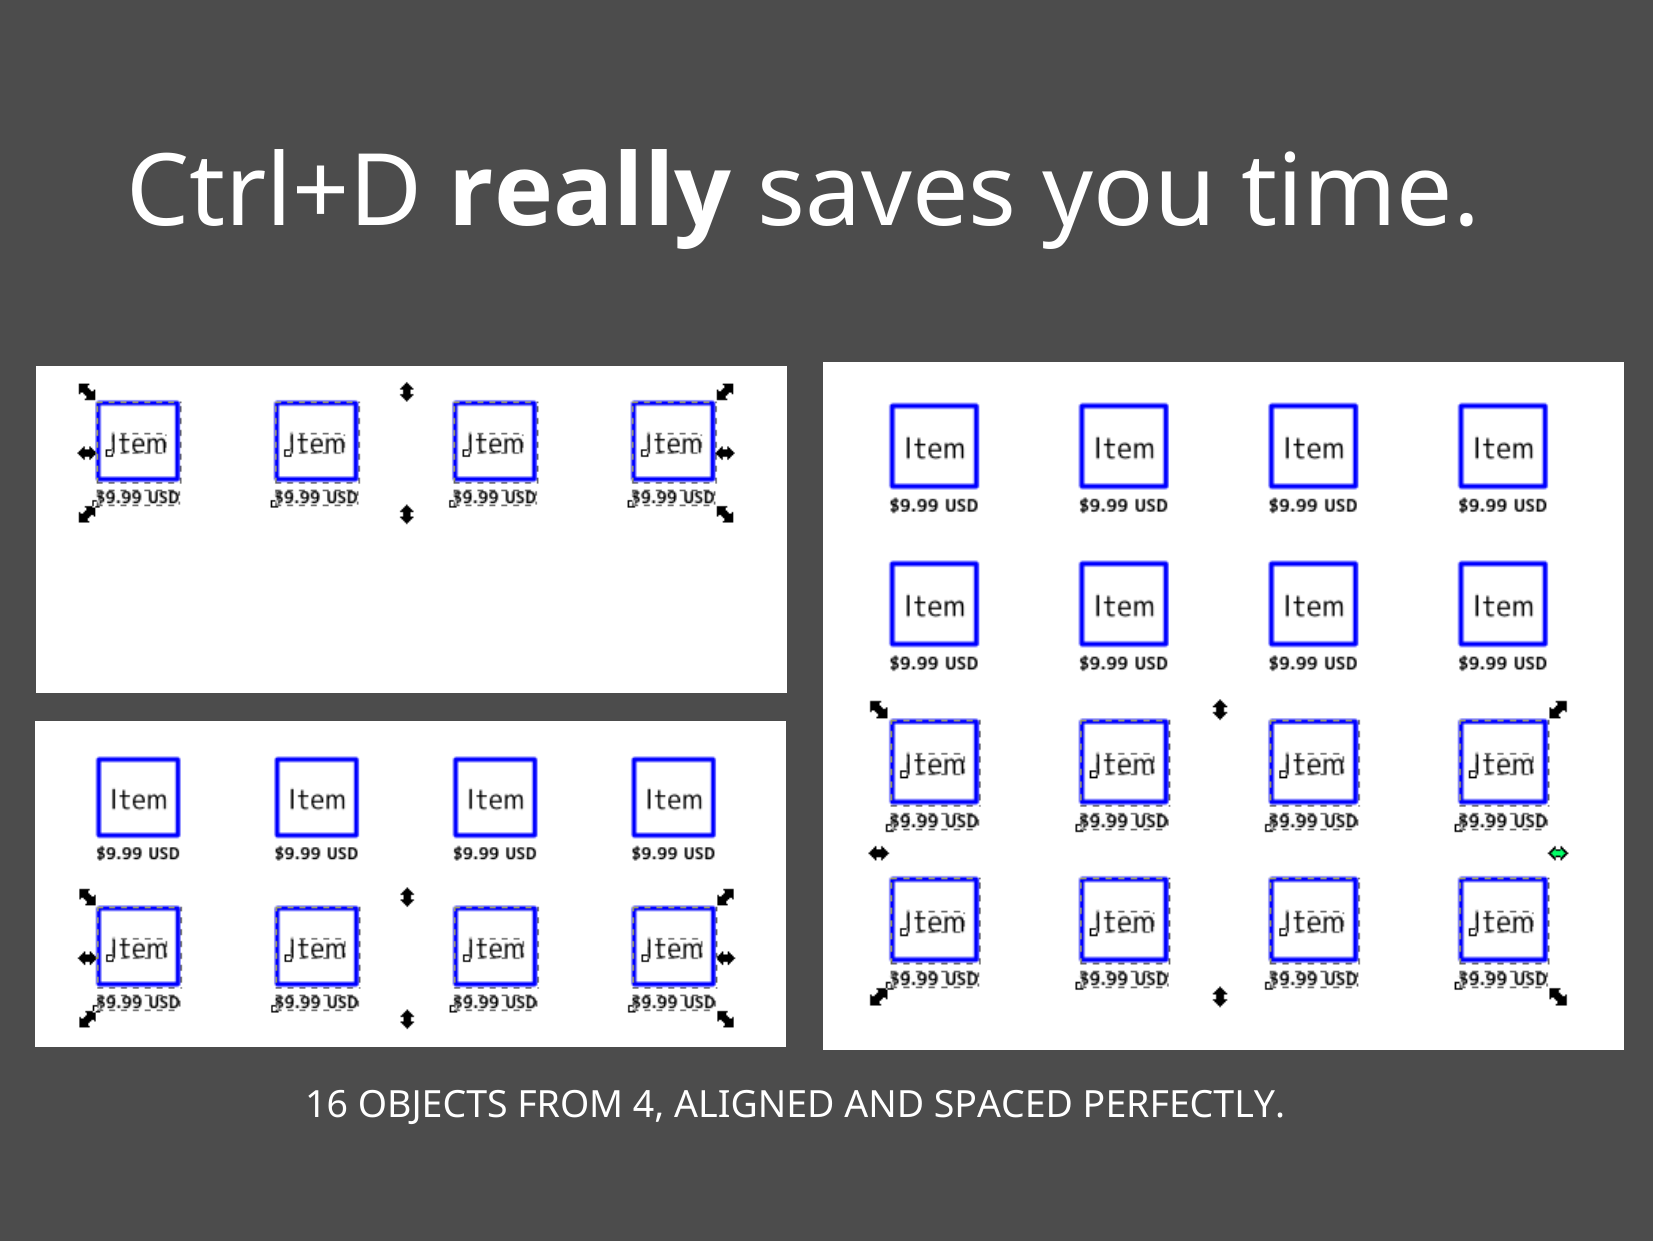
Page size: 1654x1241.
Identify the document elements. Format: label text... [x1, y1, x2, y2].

picture [823, 362, 1624, 1051]
picture [36, 366, 787, 693]
title 16 OBJECTS FROM 4, ALIGNED AND SPACED PERFECTLY. [82, 1061, 1508, 1153]
picture [35, 721, 786, 1047]
title Ctrl+D really saves you time. [53, 65, 1554, 328]
